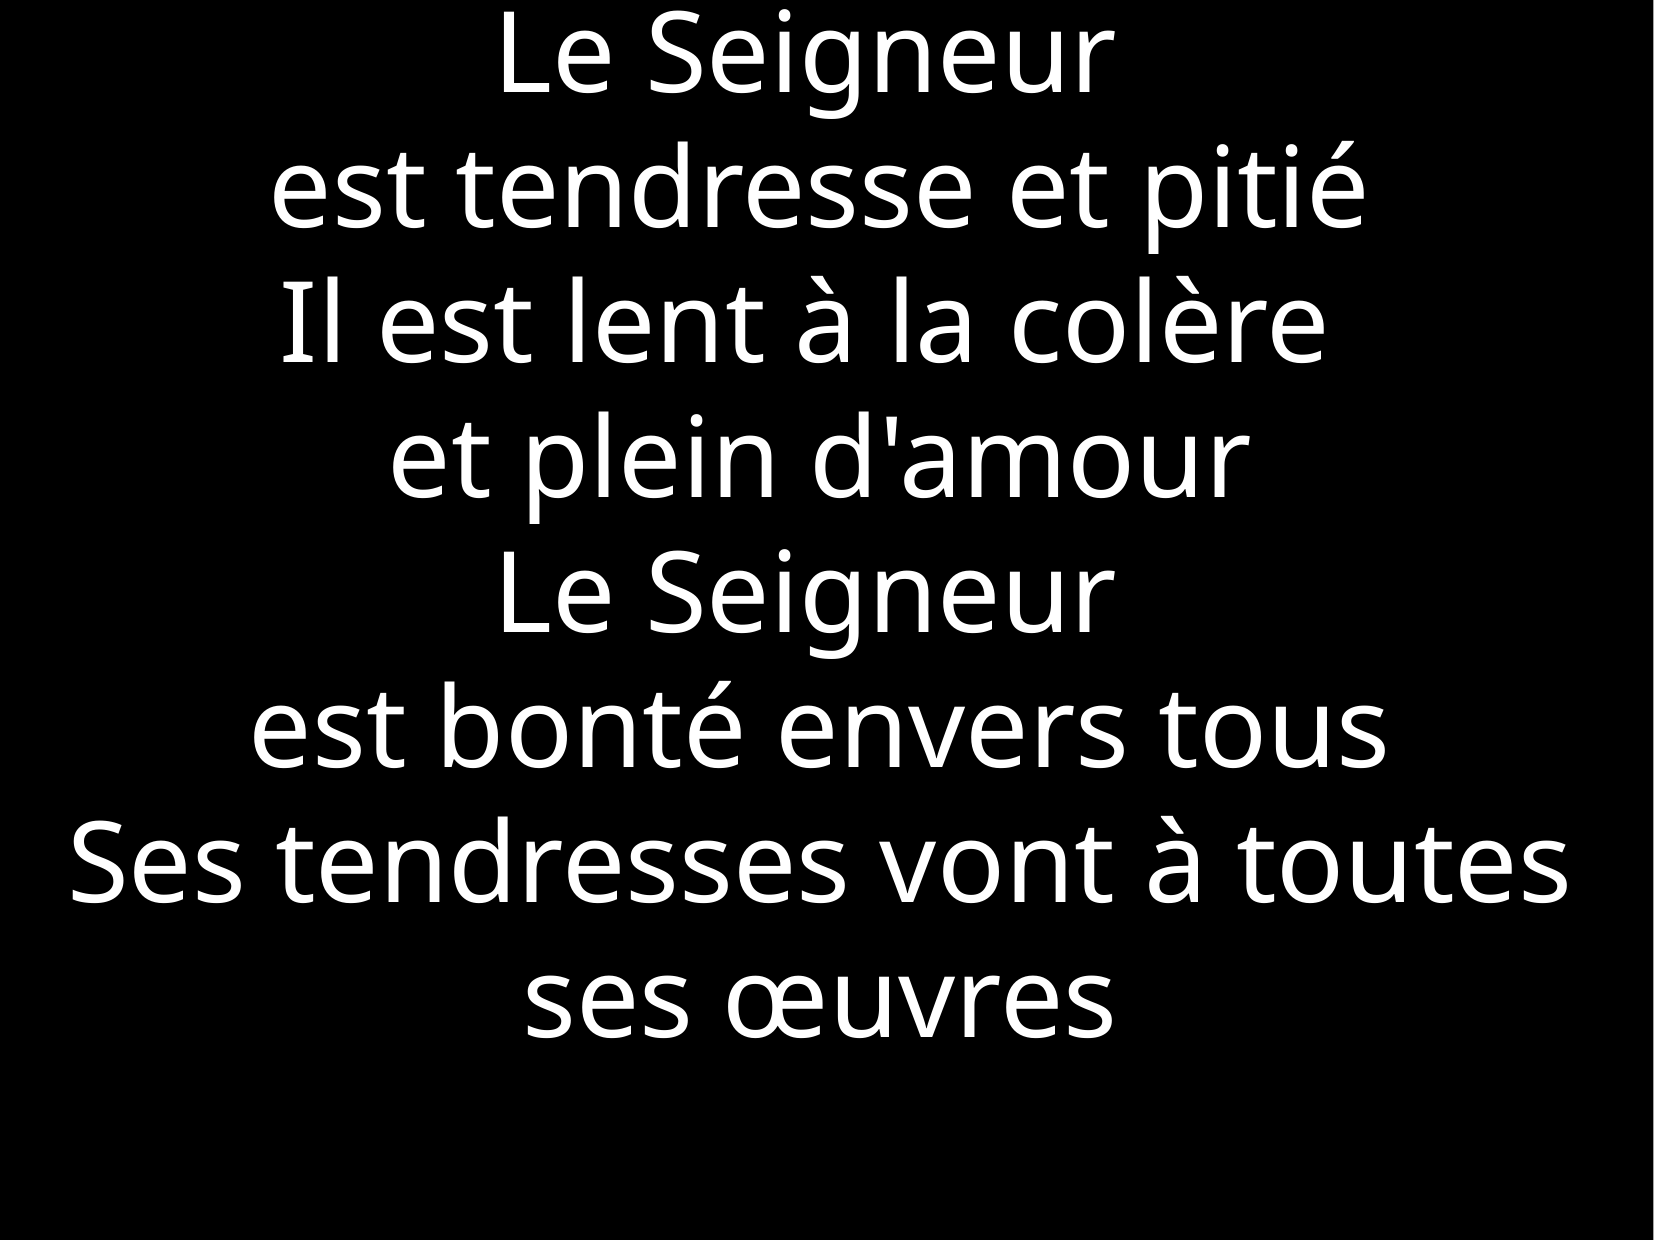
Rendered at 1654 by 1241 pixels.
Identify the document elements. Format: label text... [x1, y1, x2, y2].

title Le Seigneur est tendresse et pitié Il est lent à la colère et plein d'amour Le Seigneur est bonté envers tous Ses tendresses vont à toutes ses œuvres [12, 143, 1628, 1241]
